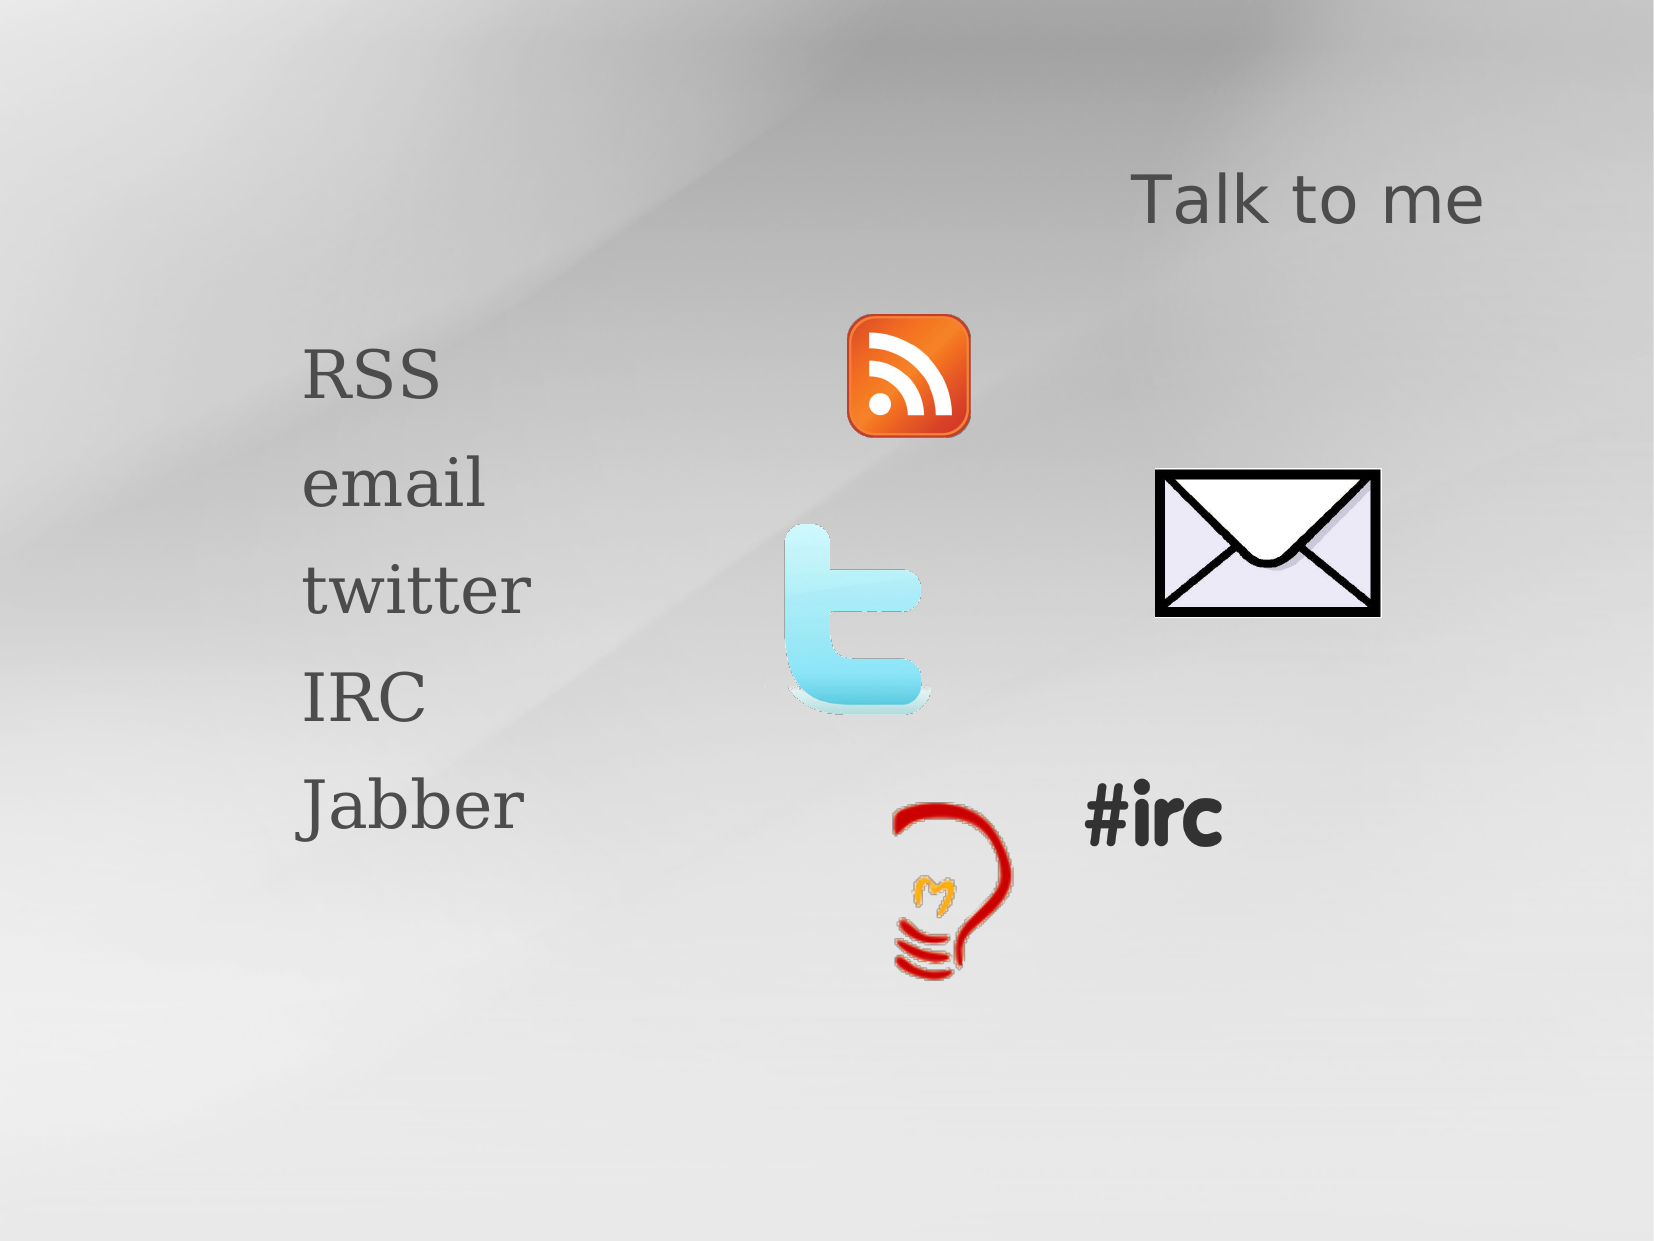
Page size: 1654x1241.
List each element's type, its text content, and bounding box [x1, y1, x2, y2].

list RSS email twitter IRC Jabber [230, 337, 712, 1104]
picture [0, 0, 1654, 1241]
title Talk to me [946, 104, 1487, 297]
